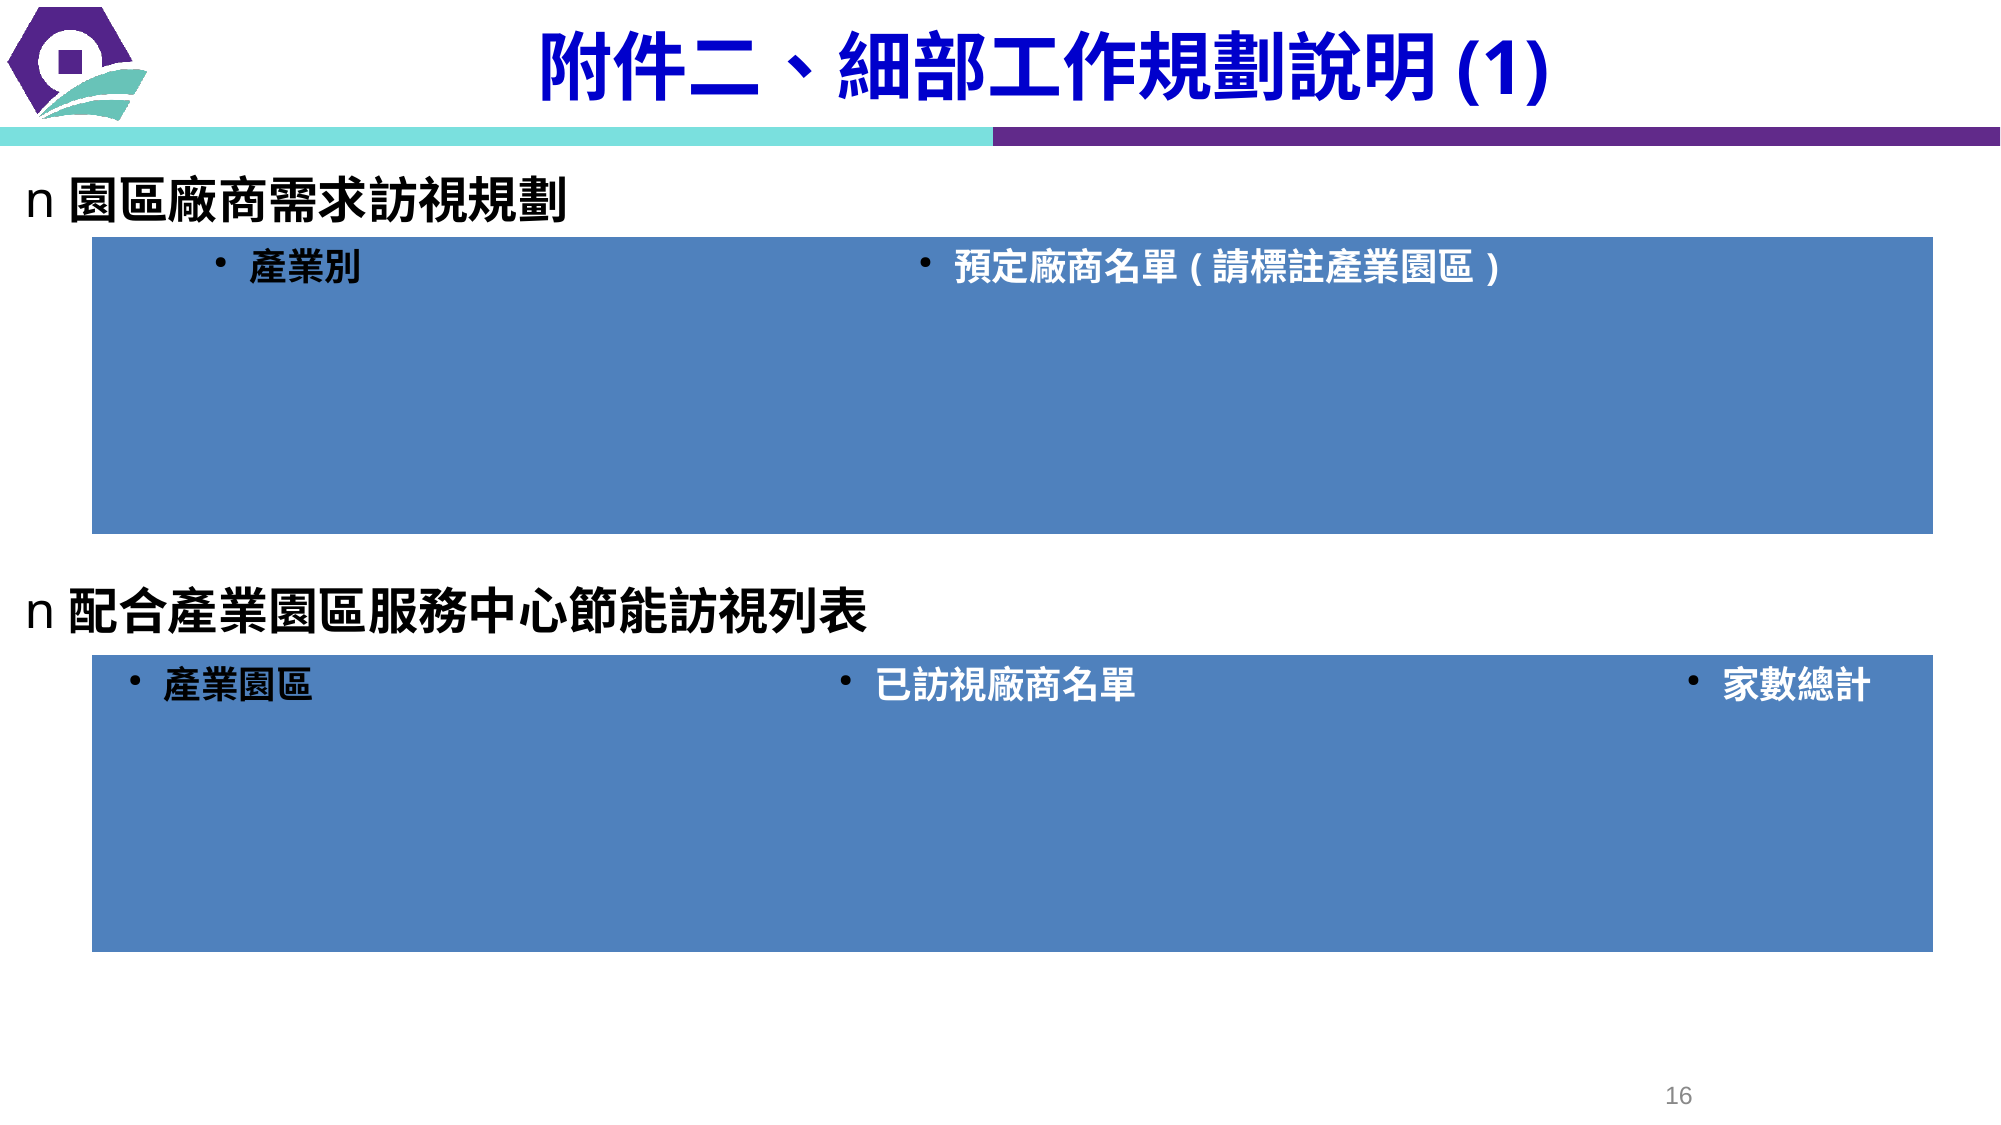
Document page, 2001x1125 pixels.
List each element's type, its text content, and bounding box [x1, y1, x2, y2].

table_header 預定廠商名單(請標註產業園區) [484, 237, 1933, 298]
text_box 附件二、細部工作規劃說明(1) [249, 11, 1750, 114]
text_box 16 [1650, 1065, 2000, 1125]
table_header 產業別 [92, 237, 484, 298]
text_box 園區廠商需求訪視規劃 [10, 161, 1625, 236]
table_header 已訪視廠商名單 [350, 655, 1626, 716]
table_cell [1626, 716, 1933, 834]
table_cell [92, 834, 350, 952]
table_cell [350, 716, 1626, 834]
table_cell [92, 298, 484, 416]
table_cell [92, 416, 484, 534]
table_cell [484, 416, 1933, 534]
table_cell [484, 298, 1933, 416]
text_box 配合產業園區服務中心節能訪視列表 [10, 572, 1625, 647]
table_header 產業園區 [92, 655, 350, 716]
table_cell [1626, 834, 1933, 952]
table_header 家數總計 [1626, 655, 1933, 716]
table_cell [350, 834, 1626, 952]
table_cell [92, 716, 350, 834]
